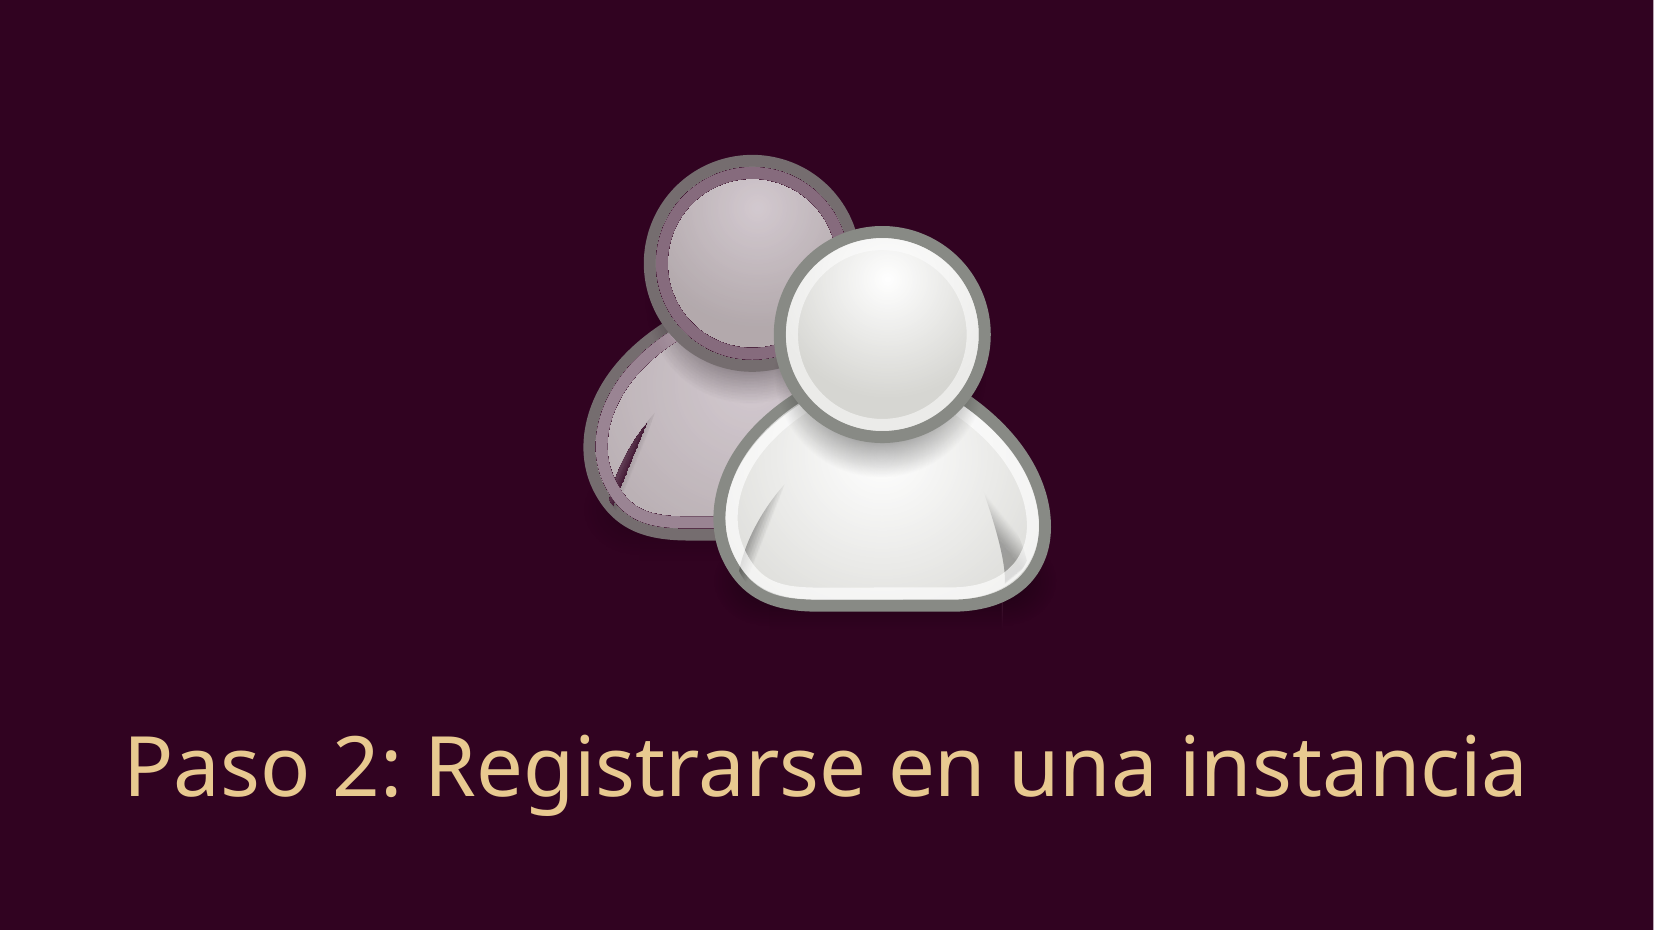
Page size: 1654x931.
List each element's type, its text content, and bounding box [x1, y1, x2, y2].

picture [531, 88, 1123, 680]
title Paso 2: Registrarse en una instancia [82, 673, 1571, 857]
